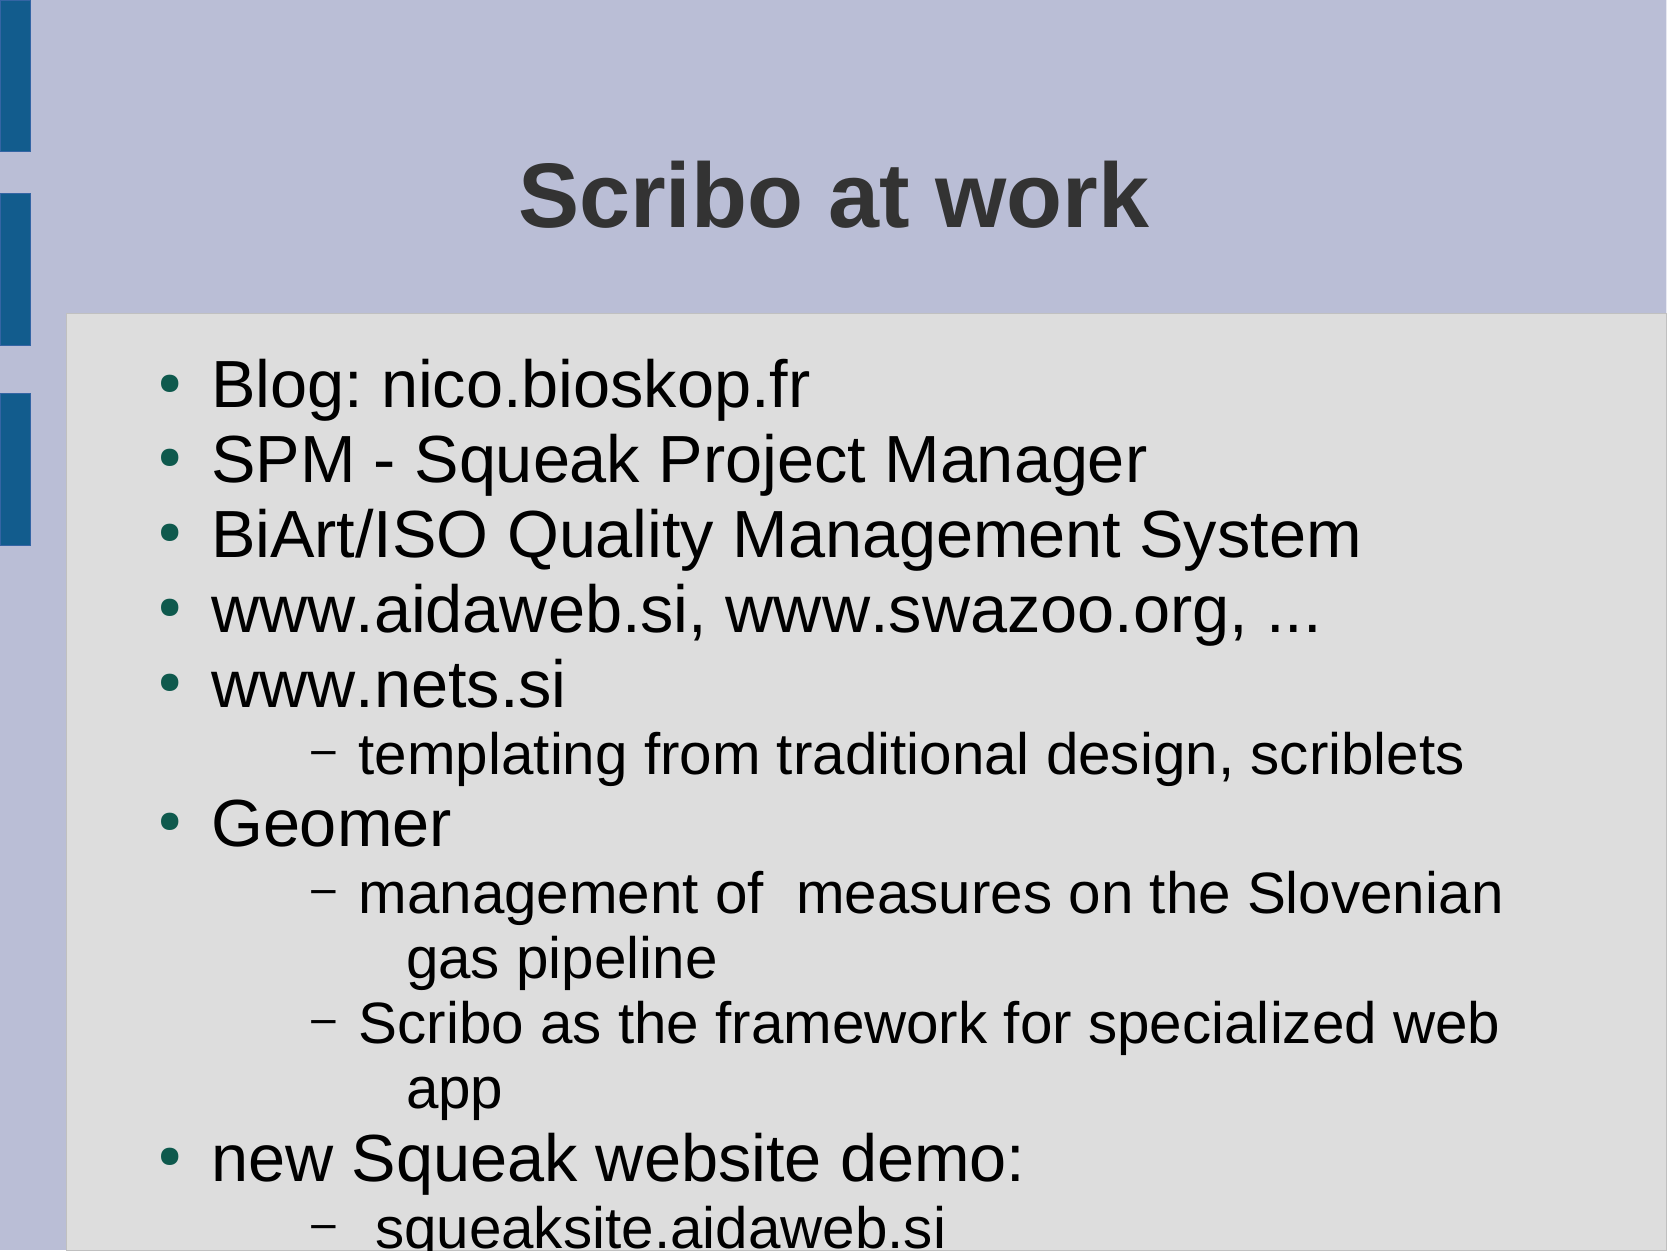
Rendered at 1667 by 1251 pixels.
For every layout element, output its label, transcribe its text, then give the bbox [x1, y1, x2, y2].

title Scribo at work [122, 91, 1546, 301]
list Blog: nico.bioskop.fr SPM - Squeak Project Manager BiArt/ISO Quality Management System www.aidaweb.si, www.swazoo.org, ... www.nets.si templating from traditional design, scriblets Geomer management of measures on the Slovenian gas pipeline Scribo as the framework for specialized web app new Squeak website demo: squeaksite.aidaweb.si [122, 347, 1546, 1197]
